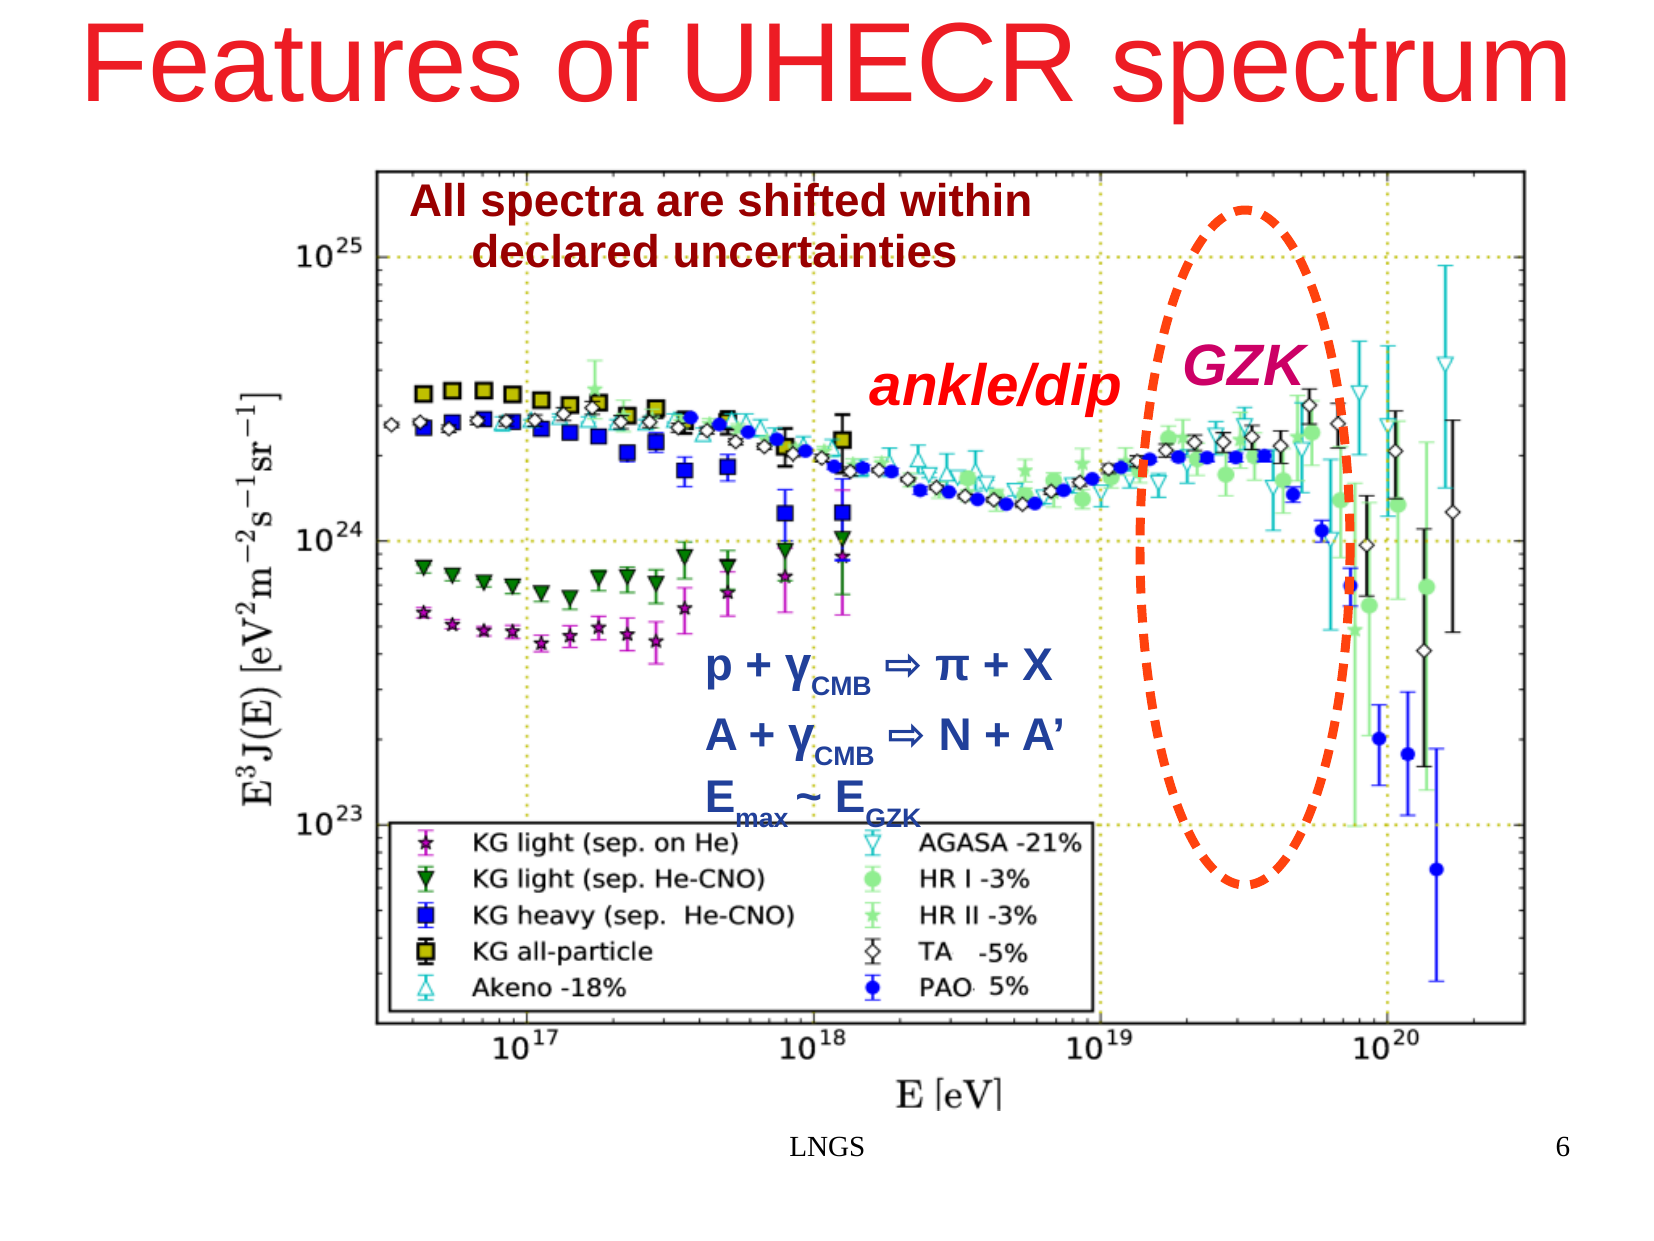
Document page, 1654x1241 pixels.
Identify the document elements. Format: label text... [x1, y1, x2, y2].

text_box GZK [1167, 325, 1321, 406]
text_box [1140, 210, 1351, 886]
picture [210, 166, 1530, 1111]
title Features of UHECR spectrum [0, 0, 1653, 126]
text_box All spectra are shifted within declared uncertainties [389, 167, 1065, 286]
text_box p + γCMB ⇨ π + X A + γCMB ⇨ N + A’ Emax ~ EGZK [690, 624, 1075, 828]
text_box ankle/dip [855, 345, 1156, 436]
